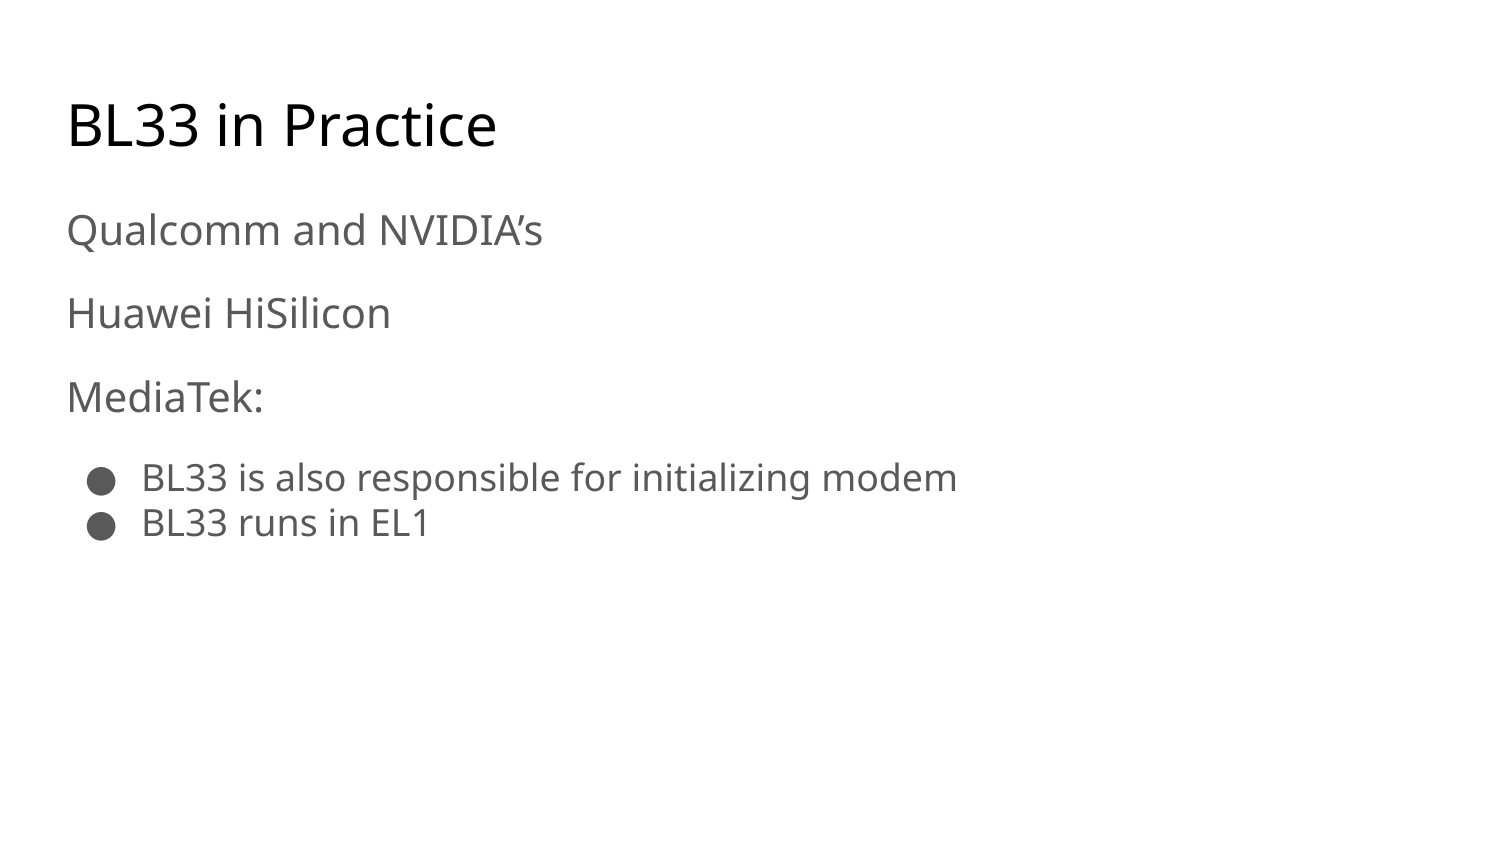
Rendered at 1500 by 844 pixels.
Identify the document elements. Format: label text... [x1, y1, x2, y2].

list Qualcomm and NVIDIA’s Huawei HiSilicon MediaTek: BL33 is also responsible for initializing modem BL33 runs in EL1 [51, 189, 1449, 782]
title BL33 in Practice [51, 72, 1449, 167]
